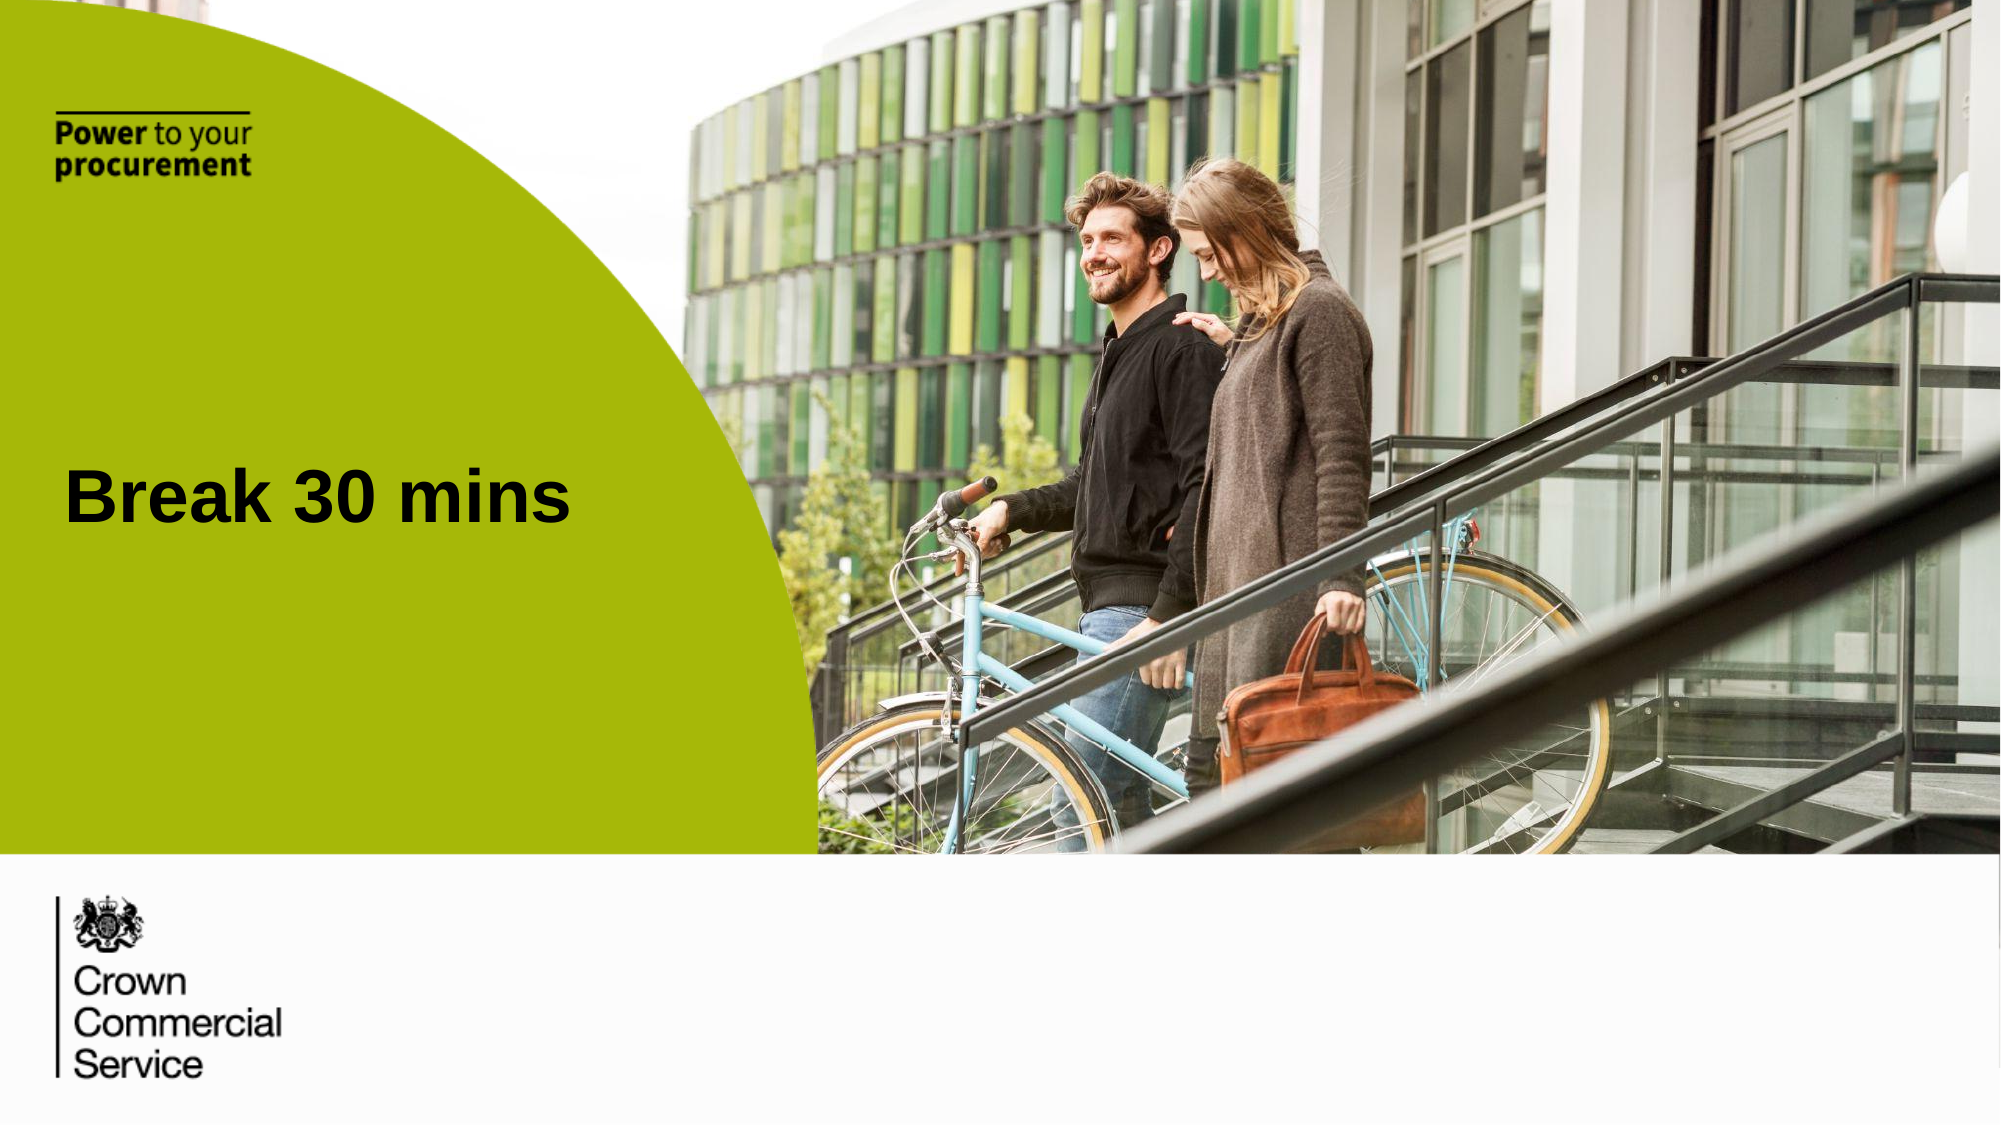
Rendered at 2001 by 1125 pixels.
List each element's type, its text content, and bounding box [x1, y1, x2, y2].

title Break 30 mins [64, 447, 681, 760]
